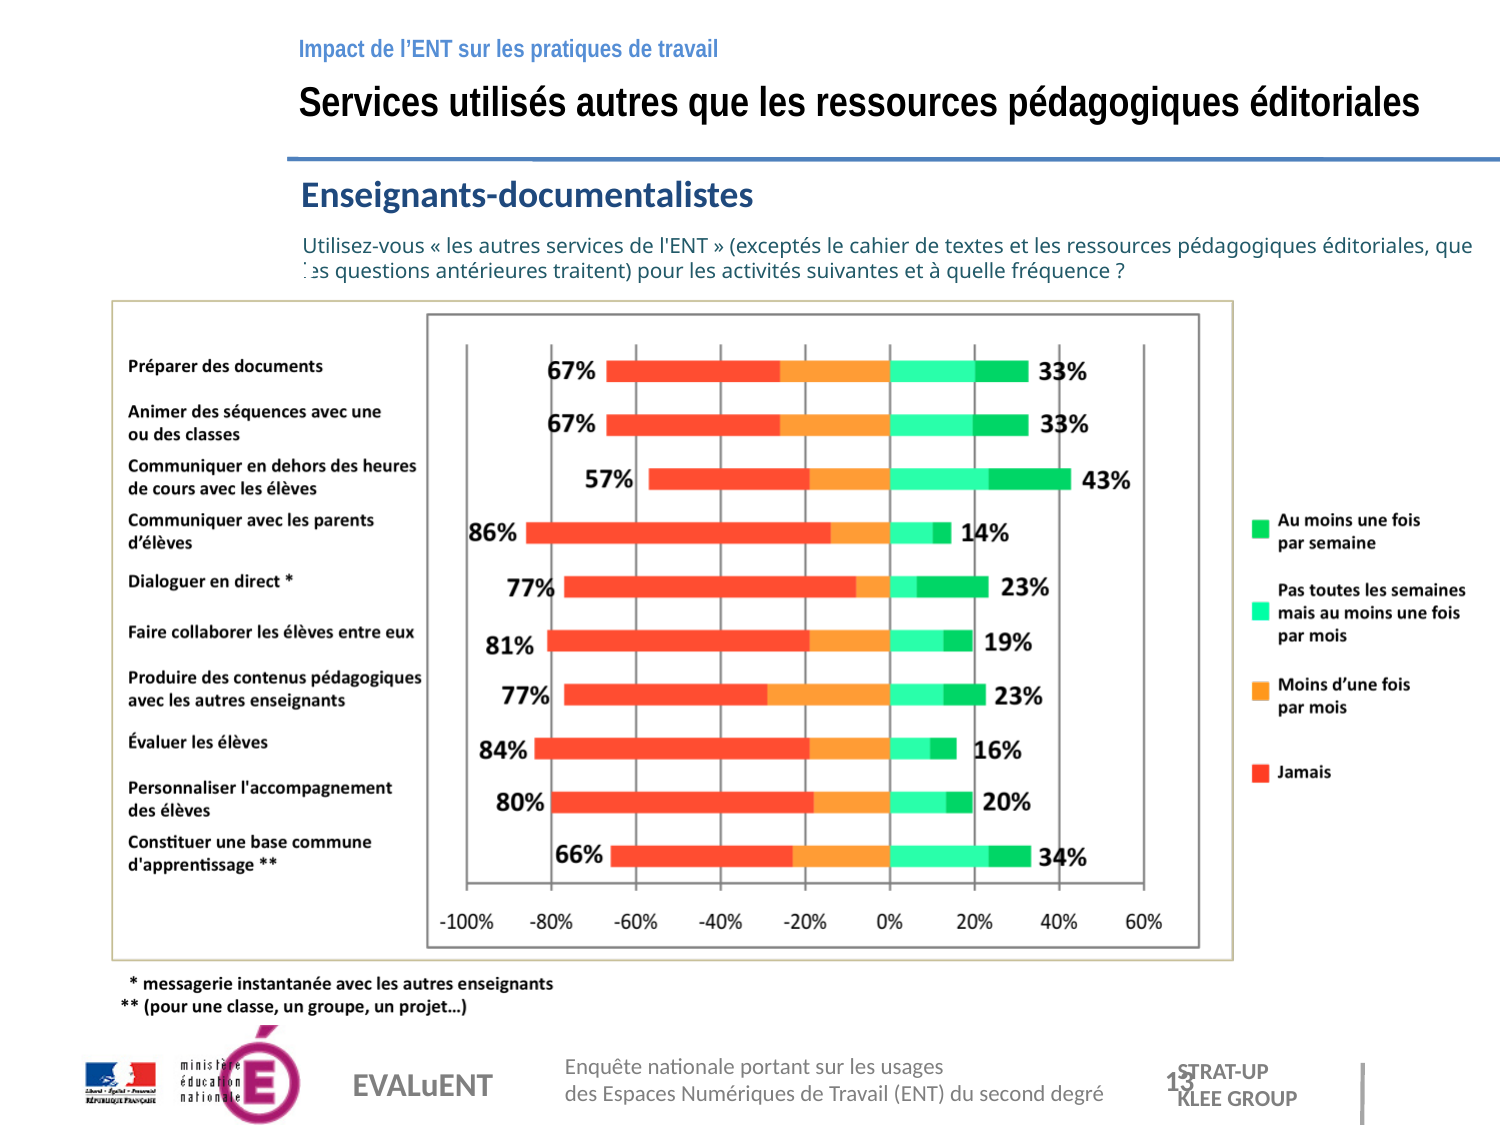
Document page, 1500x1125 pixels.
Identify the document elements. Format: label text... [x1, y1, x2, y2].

text_box [1074, 1050, 1426, 1110]
picture [107, 299, 1488, 1026]
text_box Enseignants-documentalistes [286, 162, 774, 224]
text_box Impact de l’ENT sur les pratiques de travail Services utilisés autres que les ressources pédagogiques éditoriales [284, 25, 1500, 100]
text_box Utilisez-vous « les autres services de l'ENT » (exceptés le cahier de textes et les ressources pédagogiques éditoriales, que les questions antérieures traitent) pour les activités suivantes et à quelle fréquence ? [287, 224, 1500, 294]
